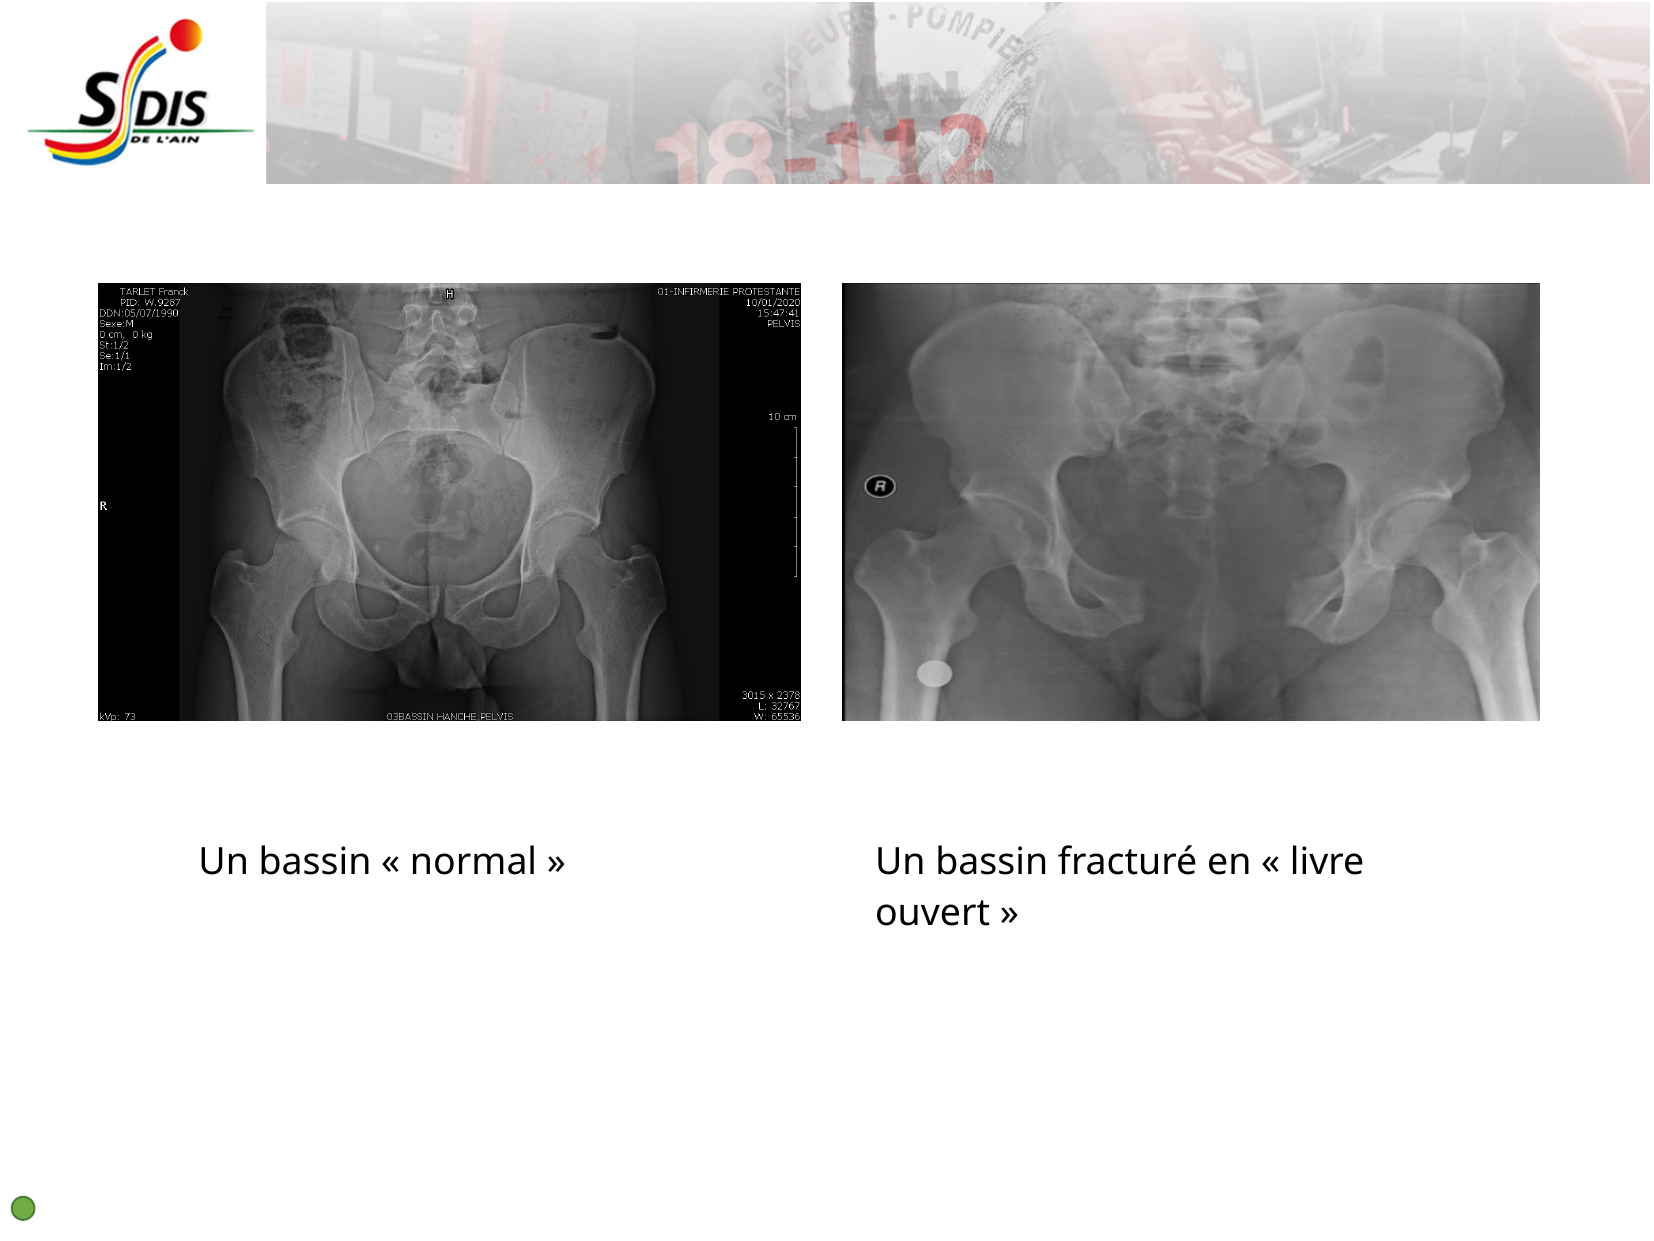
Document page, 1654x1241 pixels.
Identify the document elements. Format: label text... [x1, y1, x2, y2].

picture [11, 2, 1650, 184]
picture [842, 283, 1540, 721]
picture [98, 283, 801, 721]
text_box Un bassin fracturé en « livre ouvert » [860, 827, 1522, 888]
text_box [11, 1196, 35, 1220]
text_box Un bassin « normal » [183, 827, 715, 888]
